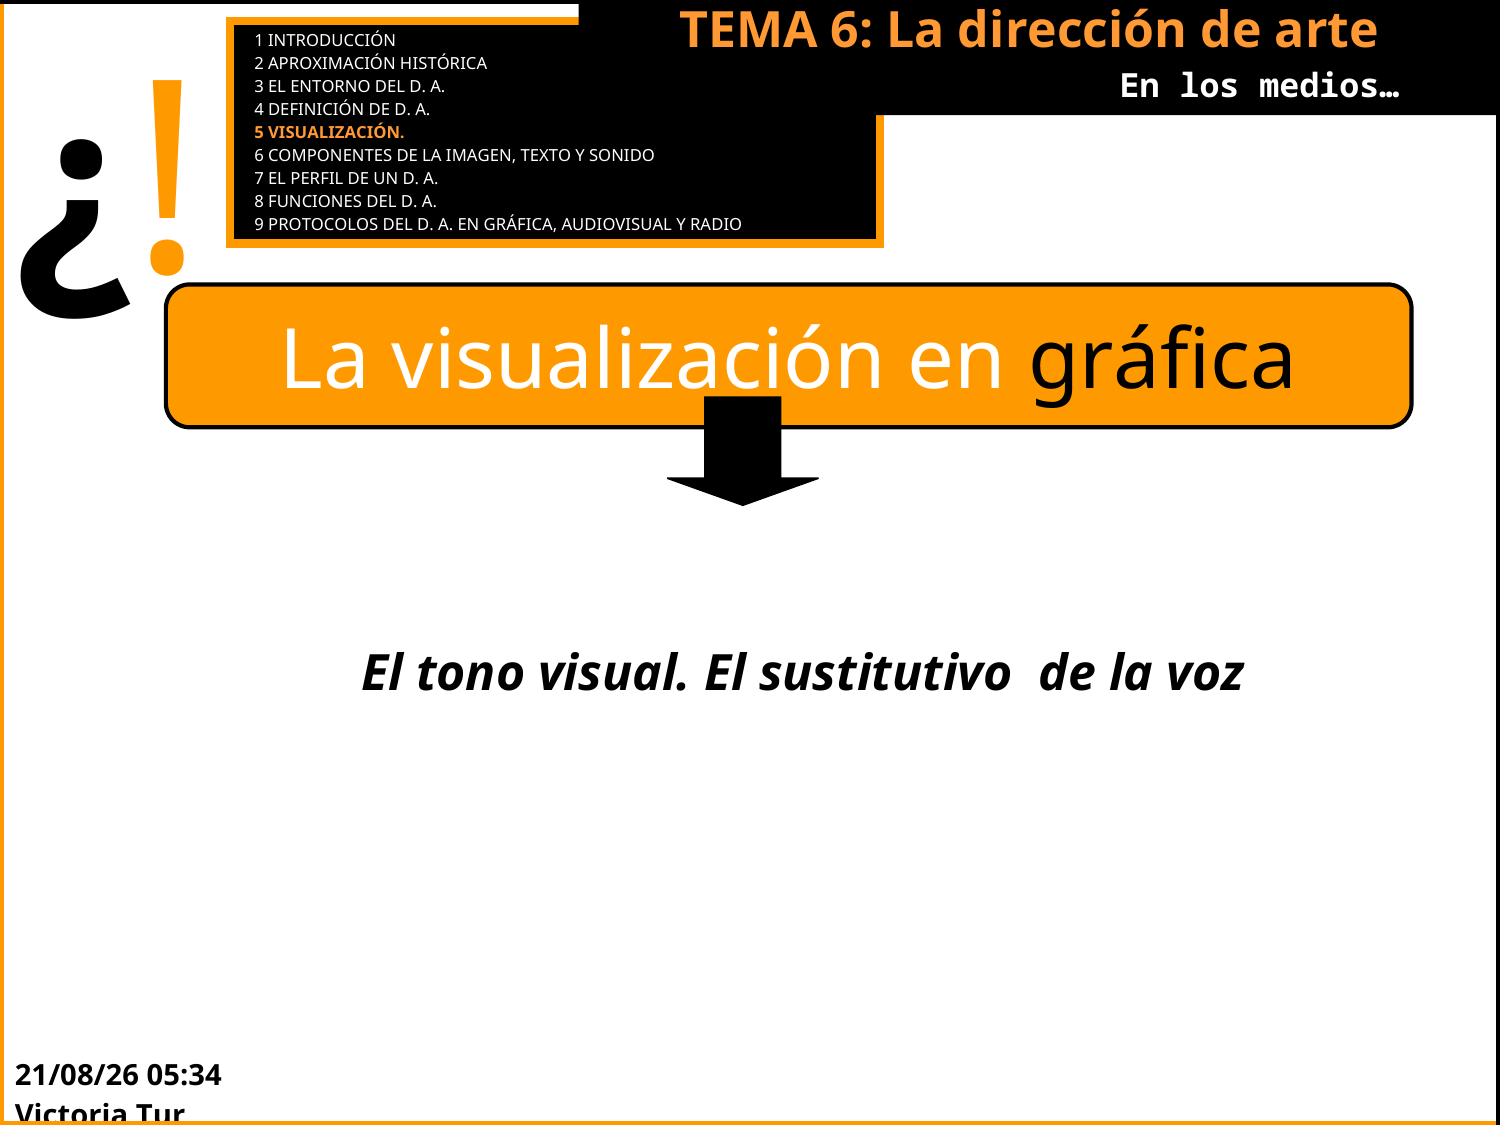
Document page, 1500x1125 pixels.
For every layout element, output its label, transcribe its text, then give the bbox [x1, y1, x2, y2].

text_box 1 INTRODUCCIÓN 2 APROXIMACIÓN HISTÓRICA 3 EL ENTORNO DEL D. A. 4 DEFINICIÓN DE D. A. 5 VISUALIZACIÓN. 6 COMPONENTES DE LA IMAGEN, TEXTO Y SONIDO 7 EL PERFIL DE UN D. A. 8 FUNCIONES DEL D. A. 9 PROTOCOLOS DEL D. A. EN GRÁFICA, AUDIOVISUAL Y RADIO [230, 20, 880, 244]
text_box [667, 397, 819, 506]
text_box TEMA 6: La dirección de arte En los medios… [578, 0, 1500, 116]
text_box La visualización en gráfica [165, 284, 1412, 428]
text_box El tono visual. El sustitutivo de la voz [171, 633, 1436, 711]
